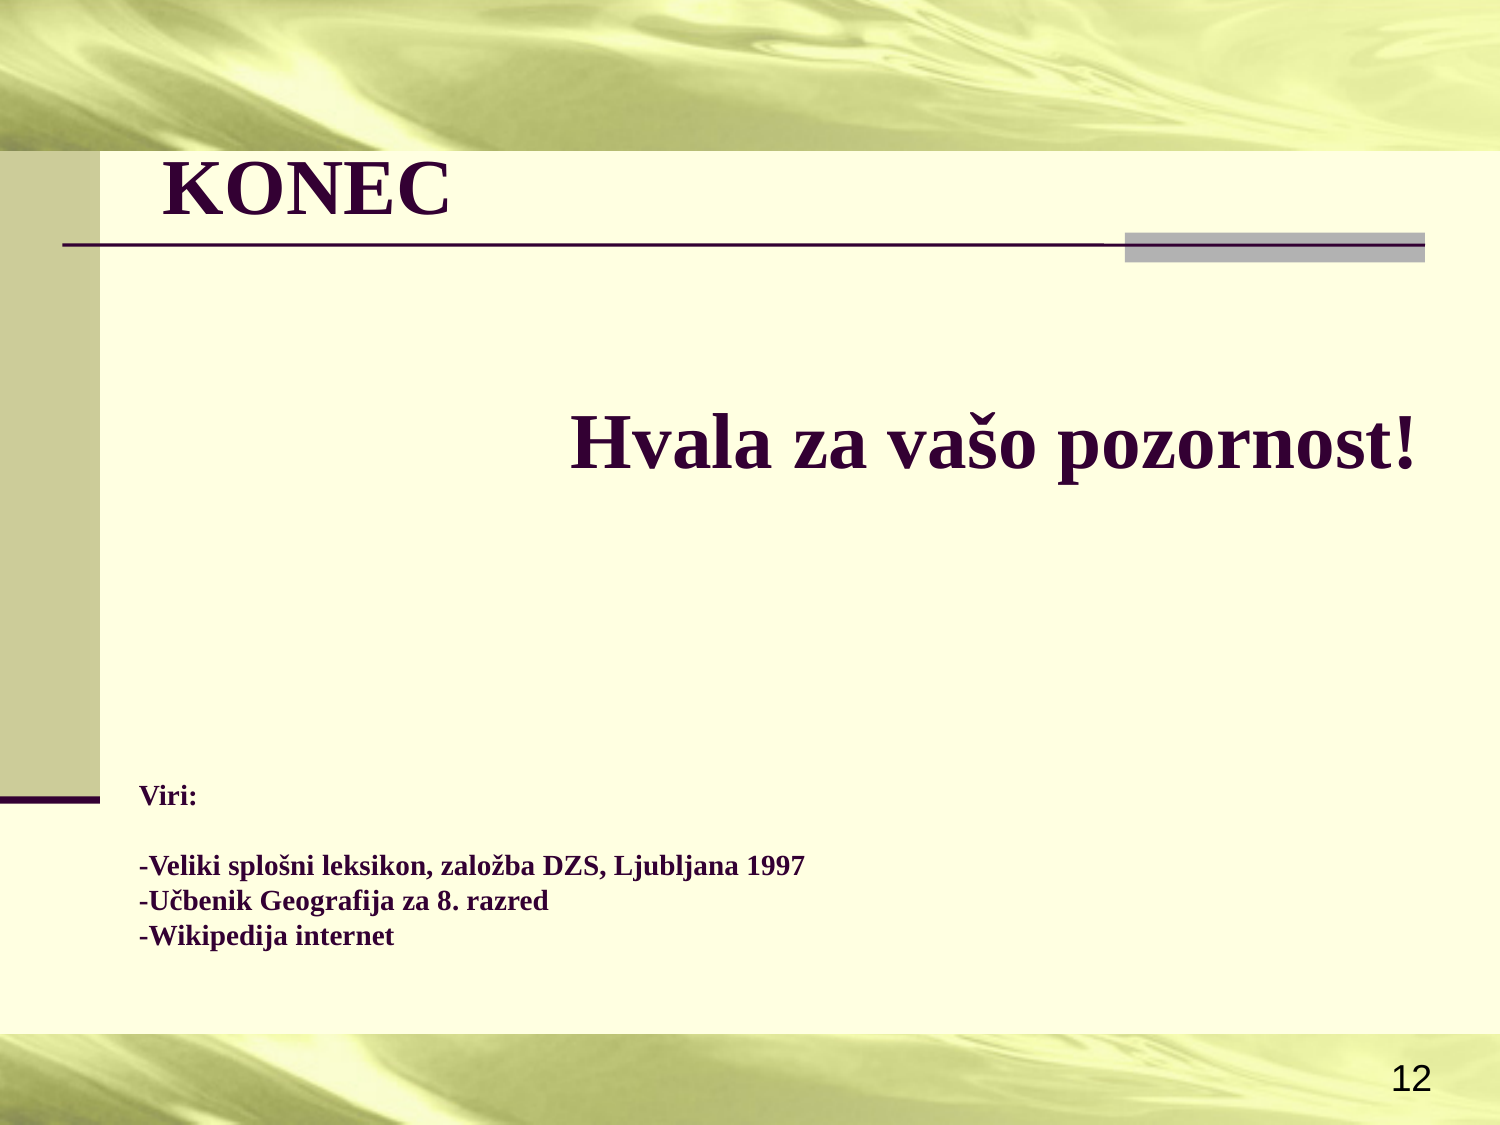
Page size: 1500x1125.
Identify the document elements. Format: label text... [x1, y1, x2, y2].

text_box Viri: -Veliki splošni leksikon, založba DZS, Ljubljana 1997 -Učbenik Geografija za 8. razred -Wikipedija internet [123, 727, 1365, 1000]
list [147, 773, 1423, 1125]
title KONEC [147, 125, 1423, 241]
list [147, 338, 1423, 727]
text_box Hvala za vašo pozornost! [159, 385, 1435, 773]
